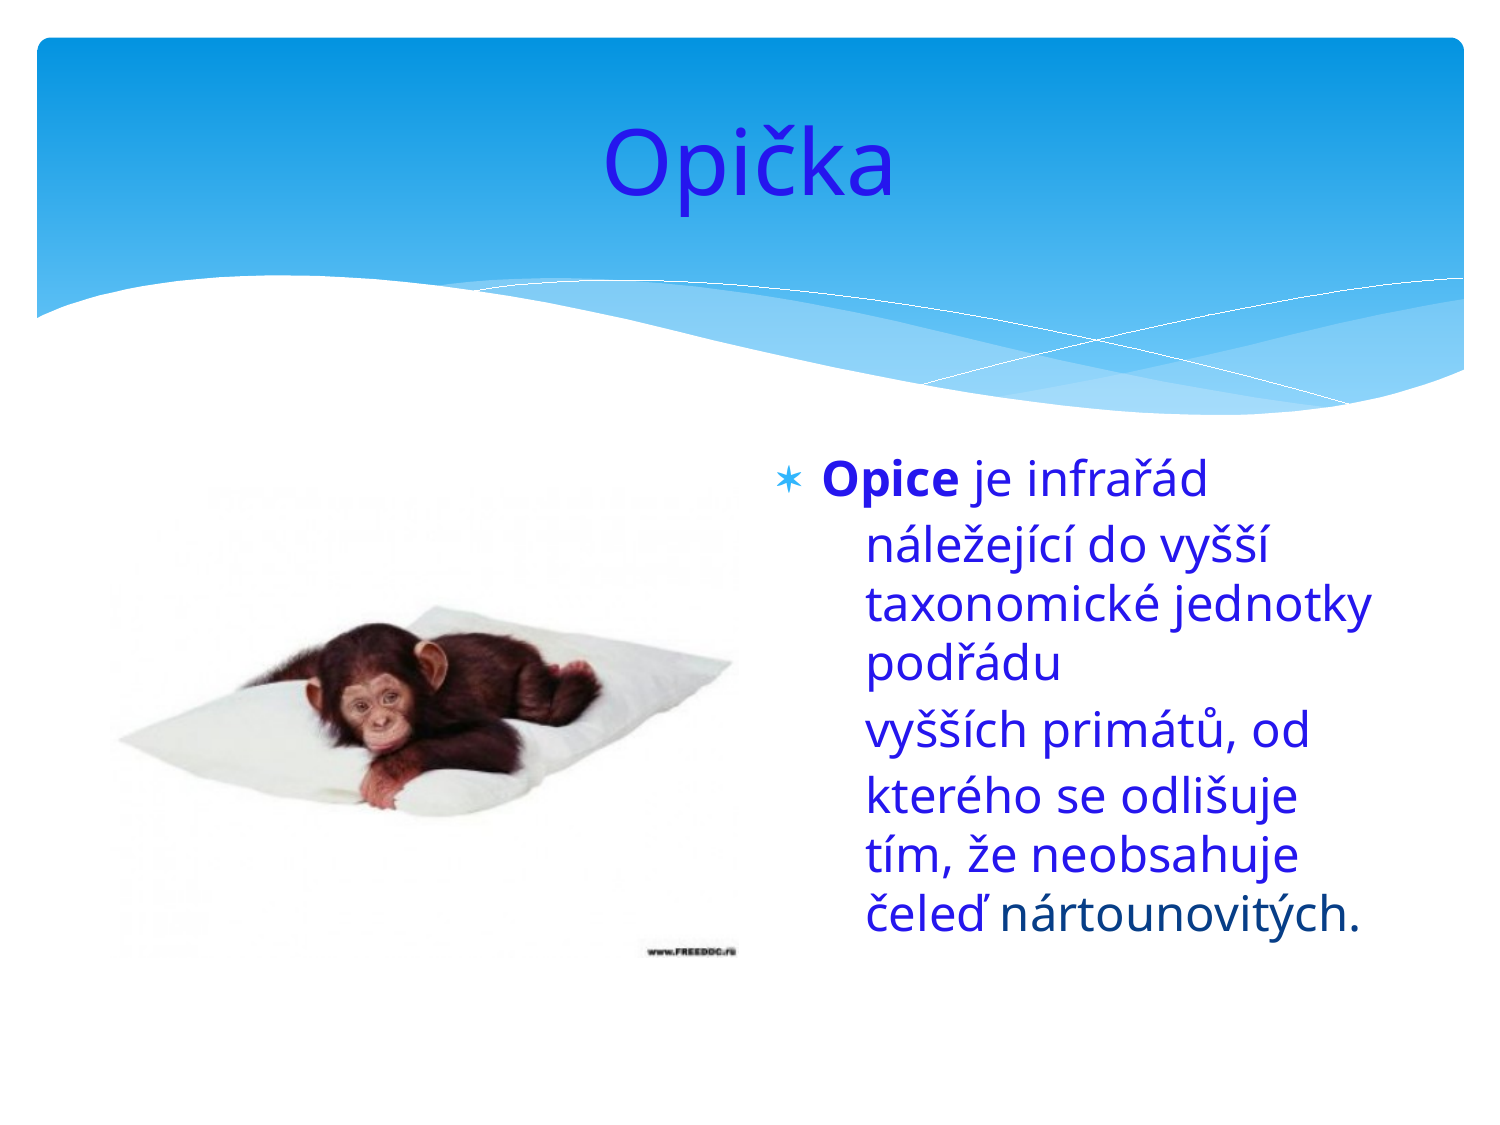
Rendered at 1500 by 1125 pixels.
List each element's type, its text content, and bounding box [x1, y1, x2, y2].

list Opice je infrařád náležející do vyšší taxonomické jednotky podřádu vyšších primátů, od kterého se odlišuje tím, že neobsahuje čeleď nártounovitých. [761, 439, 1389, 1006]
picture [110, 487, 739, 958]
title Opička [75, 55, 1426, 262]
